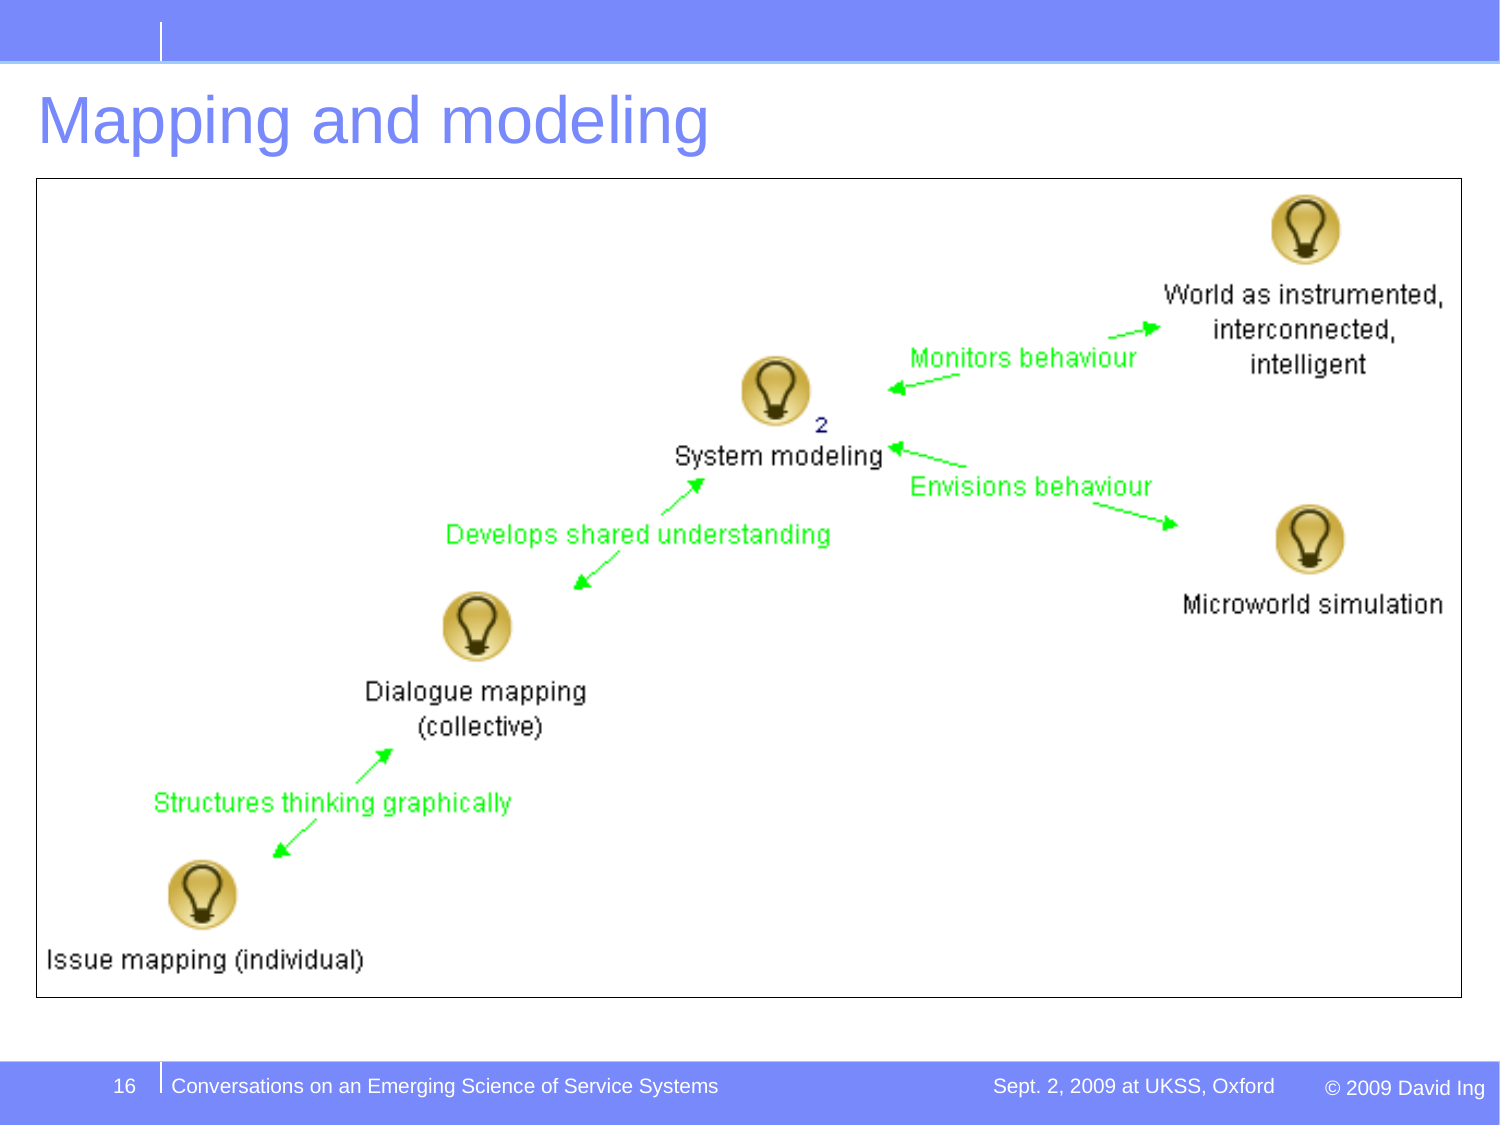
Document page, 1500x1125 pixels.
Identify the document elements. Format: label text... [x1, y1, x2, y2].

title Mapping and modeling [37, 89, 1463, 205]
picture [36, 178, 1462, 998]
